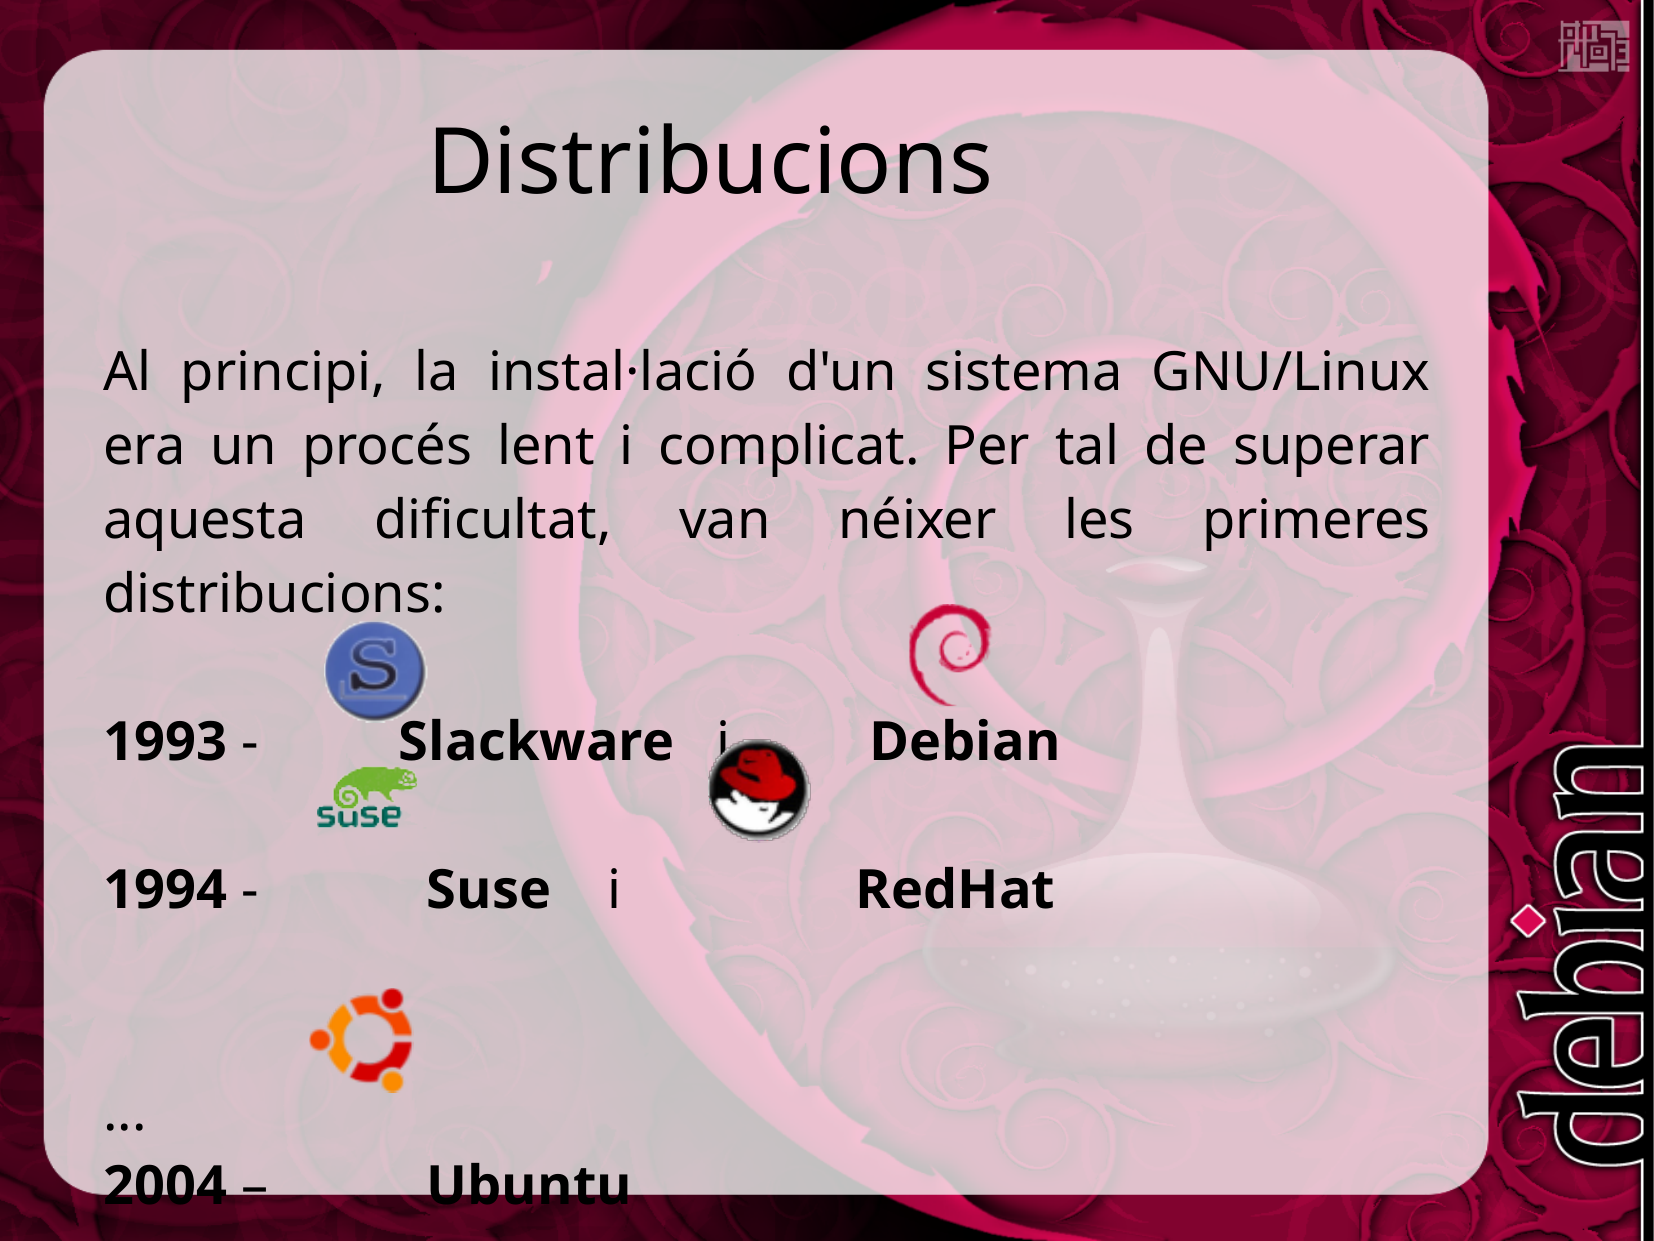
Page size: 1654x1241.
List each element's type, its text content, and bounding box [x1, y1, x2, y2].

text_box Distribucions [264, 88, 1270, 266]
text_box Al principi, la instal·lació d'un sistema GNU/Linux era un procés lent i complicat. Per tal de superar aquesta dificultat, van néixer les primeres distribucions: 1993 - Slackware i Debian 1994 - Suse i RedHat ... 2004 – Ubuntu [88, 324, 1447, 1096]
picture [0, 0, 1654, 1241]
